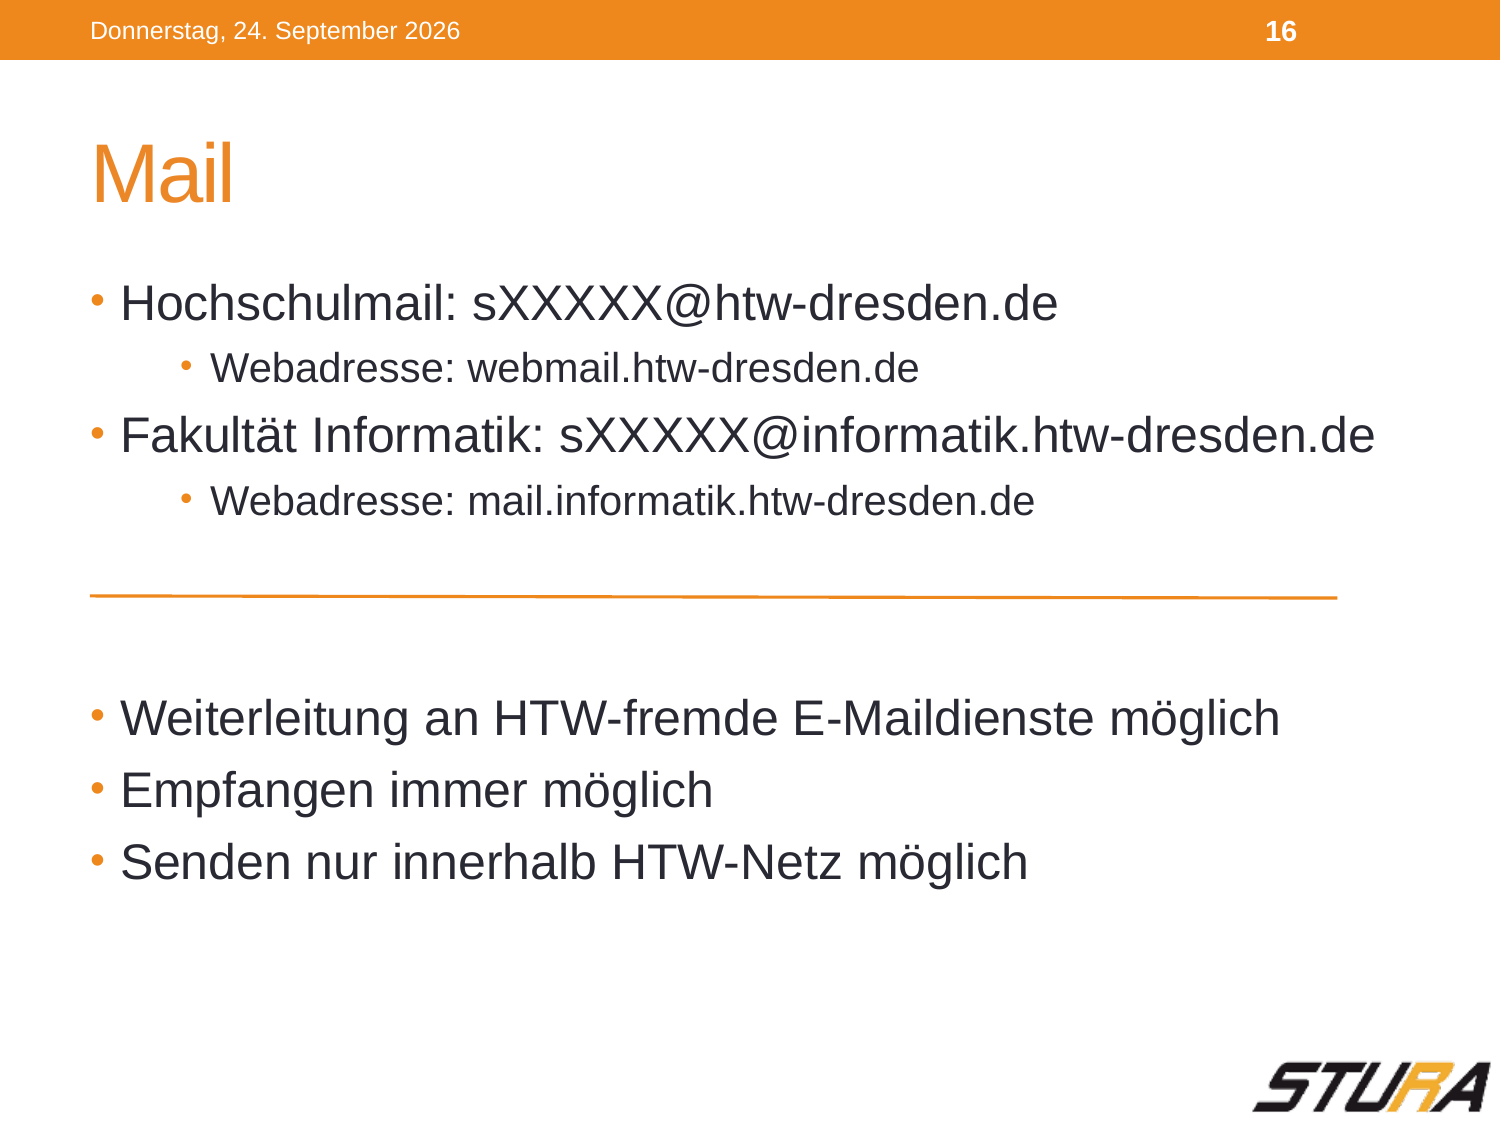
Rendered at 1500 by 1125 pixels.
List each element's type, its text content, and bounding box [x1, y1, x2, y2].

list Hochschulmail: sXXXXX@htw-dresden.de Webadresse: webmail.htw-dresden.de Fakultät Informatik: sXXXXX@informatik.htw-dresden.de Webadresse: mail.informatik.htw-dresden.de [75, 262, 1426, 558]
text_box Mittwoch, 21. September 16 [75, 3, 550, 57]
title Mail [75, 87, 1426, 251]
text_box Weiterleitung an HTW-fremde E-Maildienste möglich Empfangen immer möglich Senden nur innerhalb HTW-Netz möglich [75, 677, 1426, 922]
text_box ‹Nr.› [1250, 3, 1426, 57]
